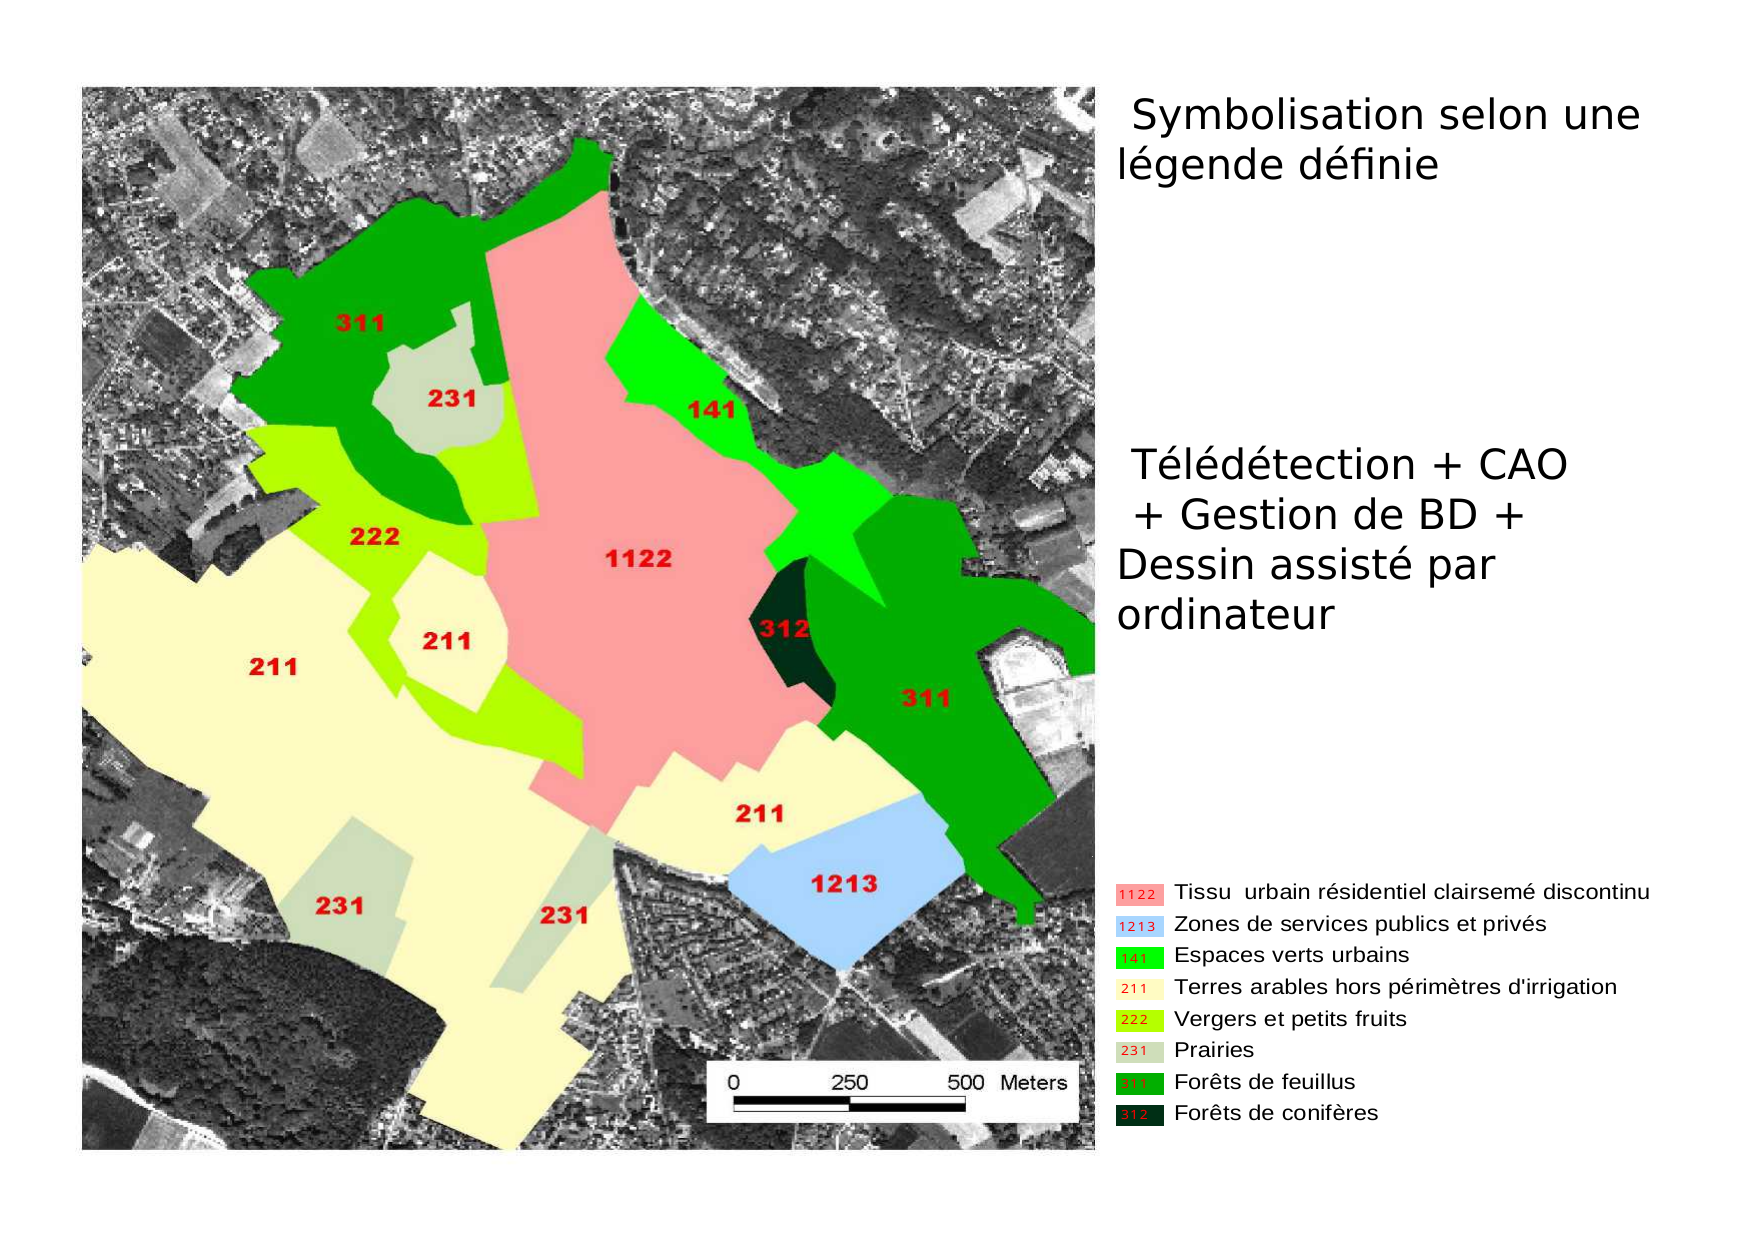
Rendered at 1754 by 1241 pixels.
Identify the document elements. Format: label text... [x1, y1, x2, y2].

picture [59, 58, 1672, 1182]
text_box Symbolisation selon une légende définie Télédétection + CAO + Gestion de BD + Dessin assisté par ordinateur [1101, 80, 1695, 646]
